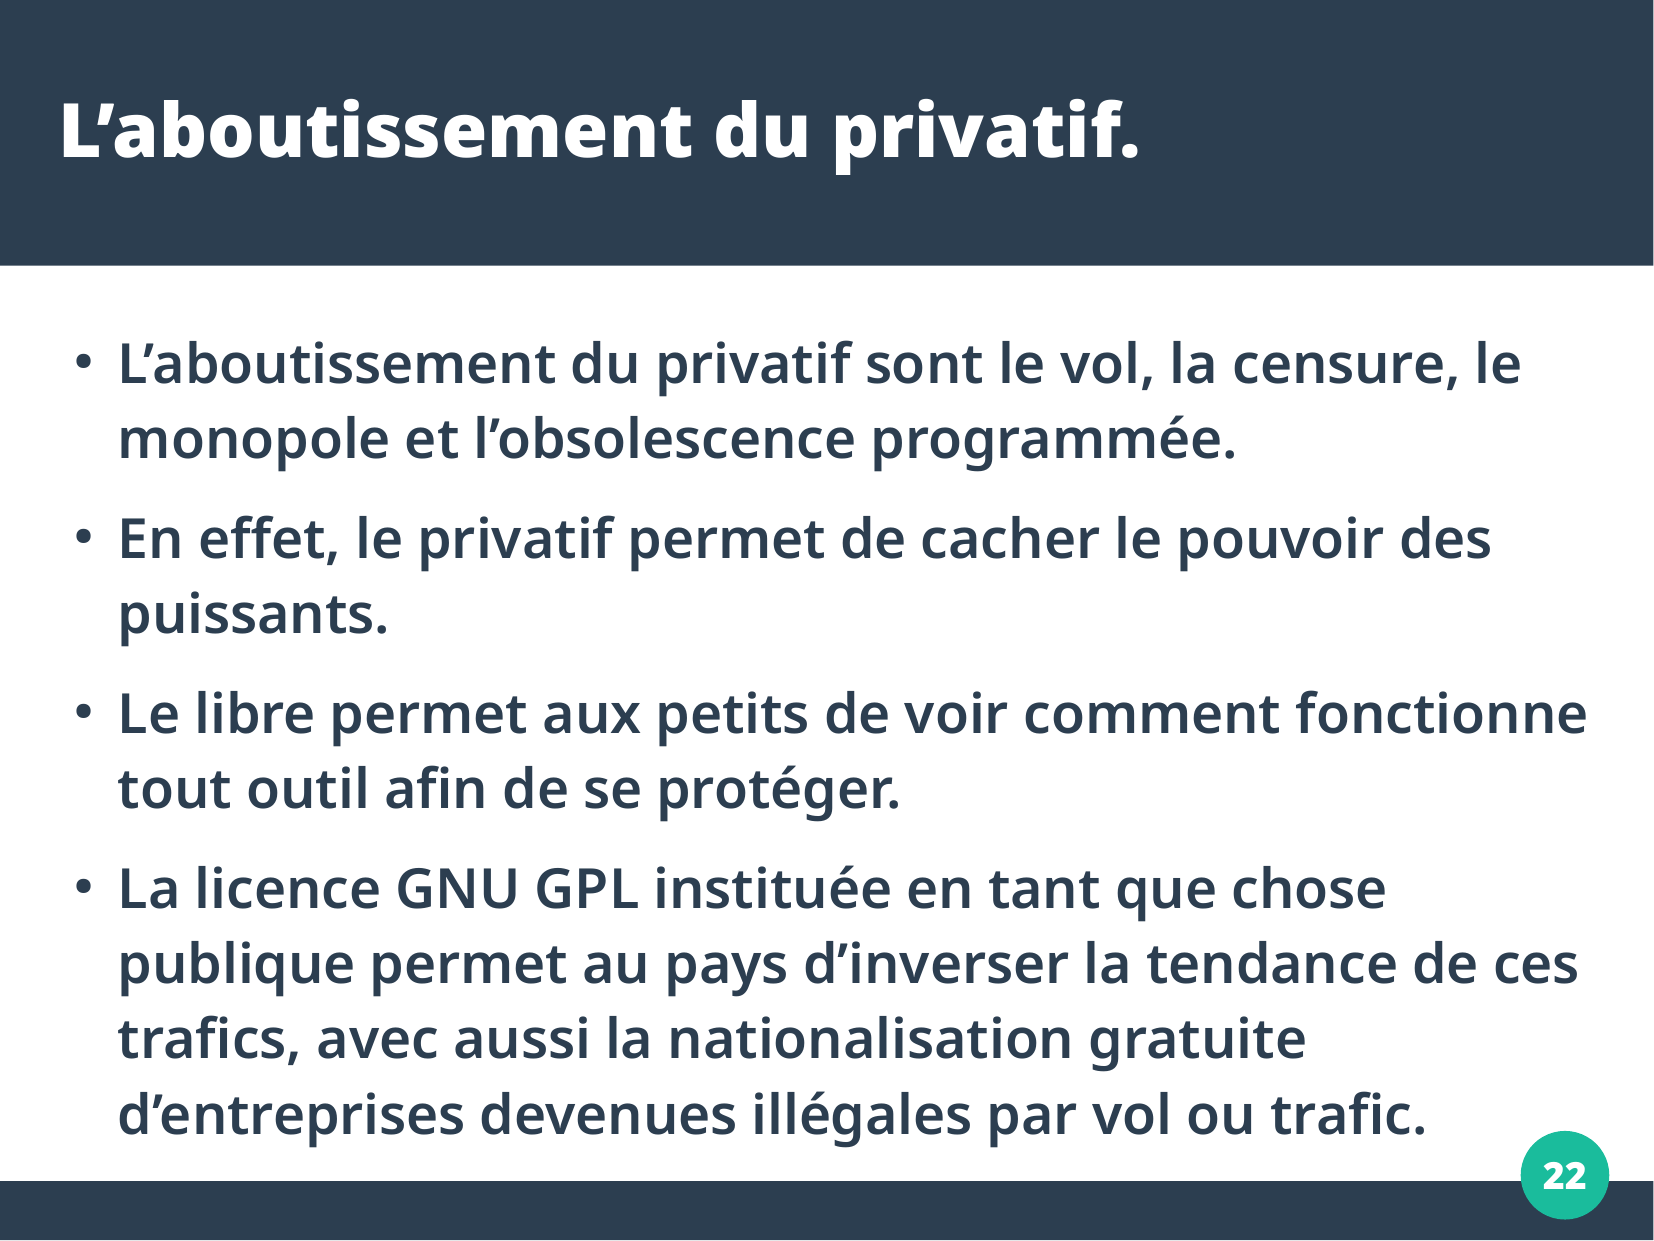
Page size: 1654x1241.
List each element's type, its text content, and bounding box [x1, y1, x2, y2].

title L’aboutissement du privatif. [59, 49, 1595, 207]
list L’aboutissement du privatif sont le vol, la censure, le monopole et l’obsolescence programmée. En effet, le privatif permet de cacher le pouvoir des puissants. Le libre permet aux petits de voir comment fonctionne tout outil afin de se protéger. La licence GNU GPL instituée en tant que chose publique permet au pays d’inverser la tendance de ces trafics, avec aussi la nationalisation gratuite d’entreprises devenues illégales par vol ou trafic. [59, 324, 1595, 1152]
